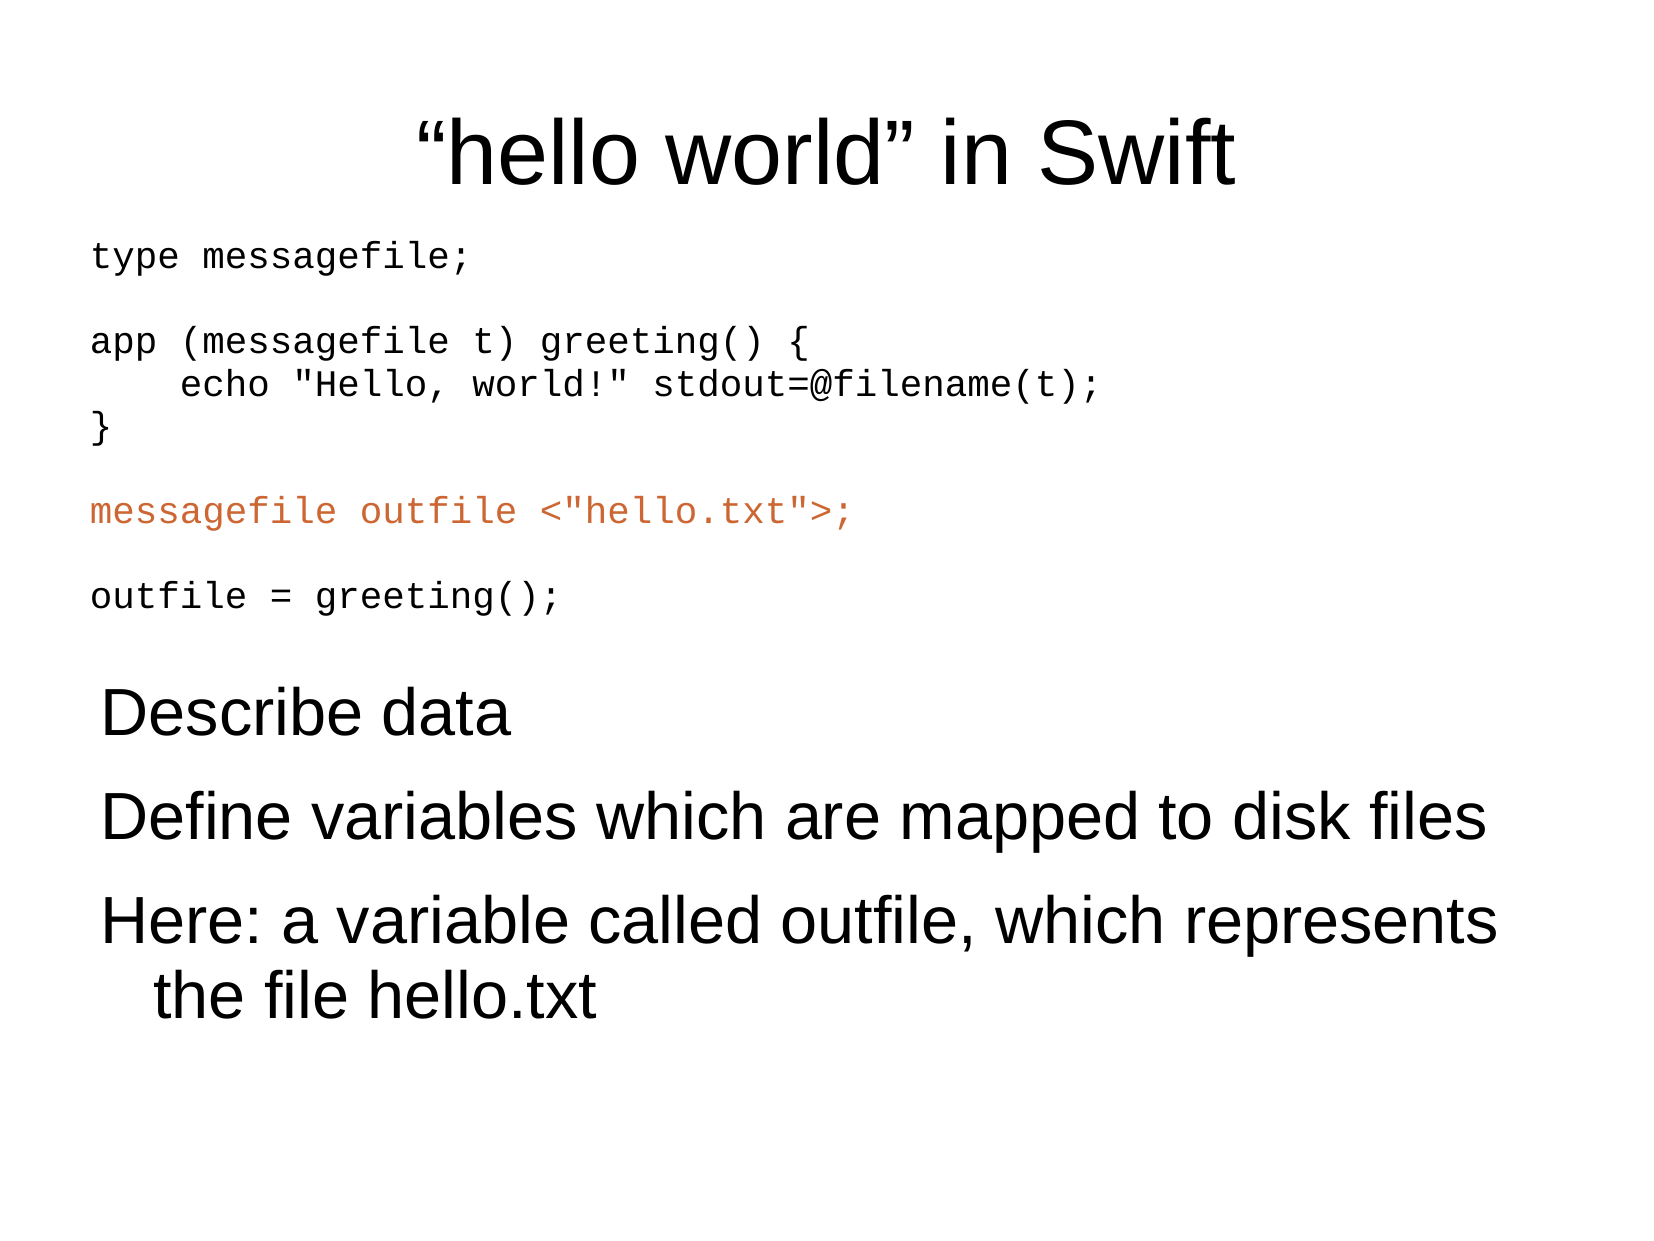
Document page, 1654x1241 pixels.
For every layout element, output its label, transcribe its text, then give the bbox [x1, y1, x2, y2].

list Describe data Define variables which are mapped to disk files Here: a variable called outfile, which represents the file hello.txt [82, 675, 1571, 1094]
text_box type messagefile; app (messagefile t) greeting() { echo "Hello, world!" stdout=@filename(t); } messagefile outfile <"hello.txt">; outfile = greeting(); [75, 187, 1501, 843]
title “hello world” in Swift [82, 49, 1571, 257]
